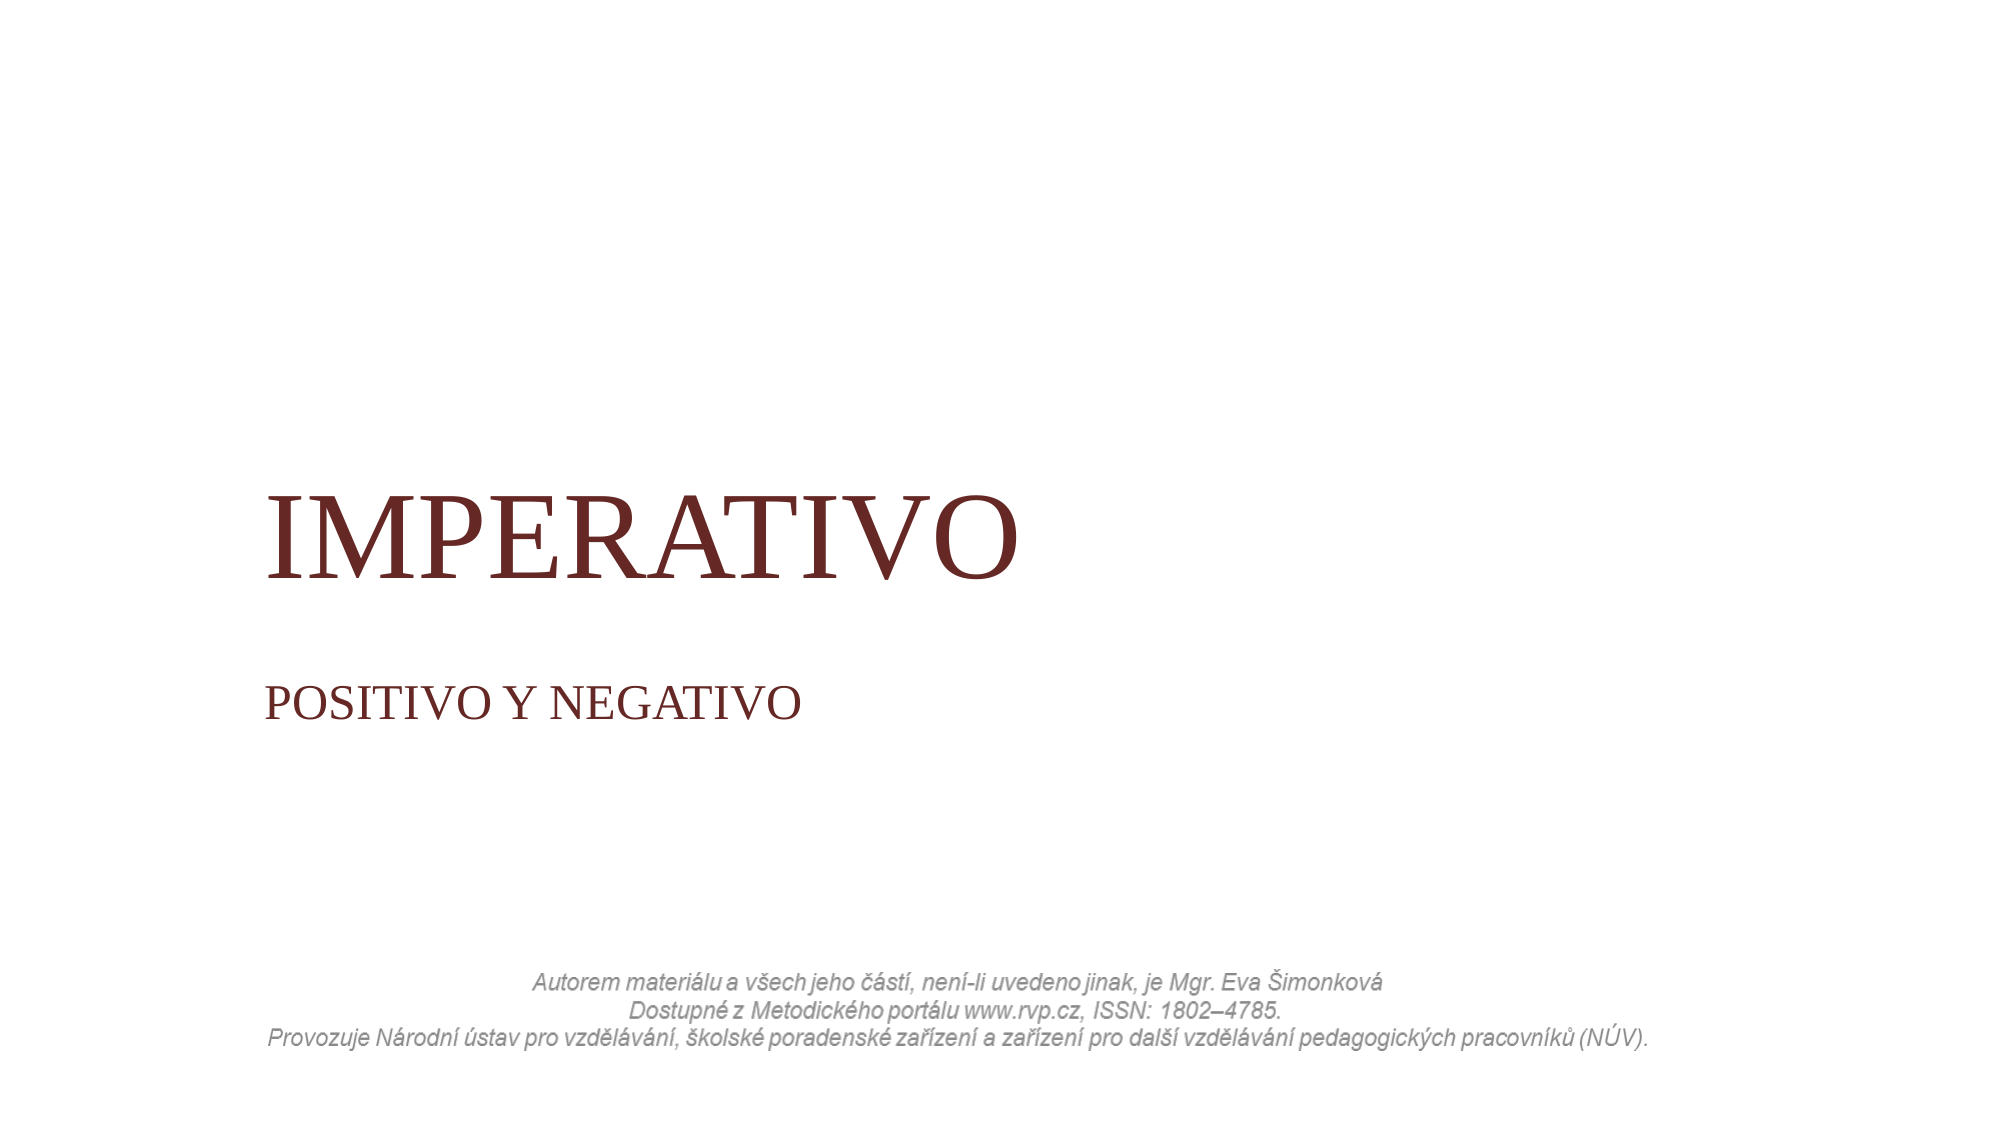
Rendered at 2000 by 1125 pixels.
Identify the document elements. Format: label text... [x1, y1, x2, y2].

title IMPERATIVO [249, 312, 1750, 610]
text_box POSITIVO Y NEGATIVO [249, 668, 1600, 775]
picture [253, 960, 1663, 1065]
